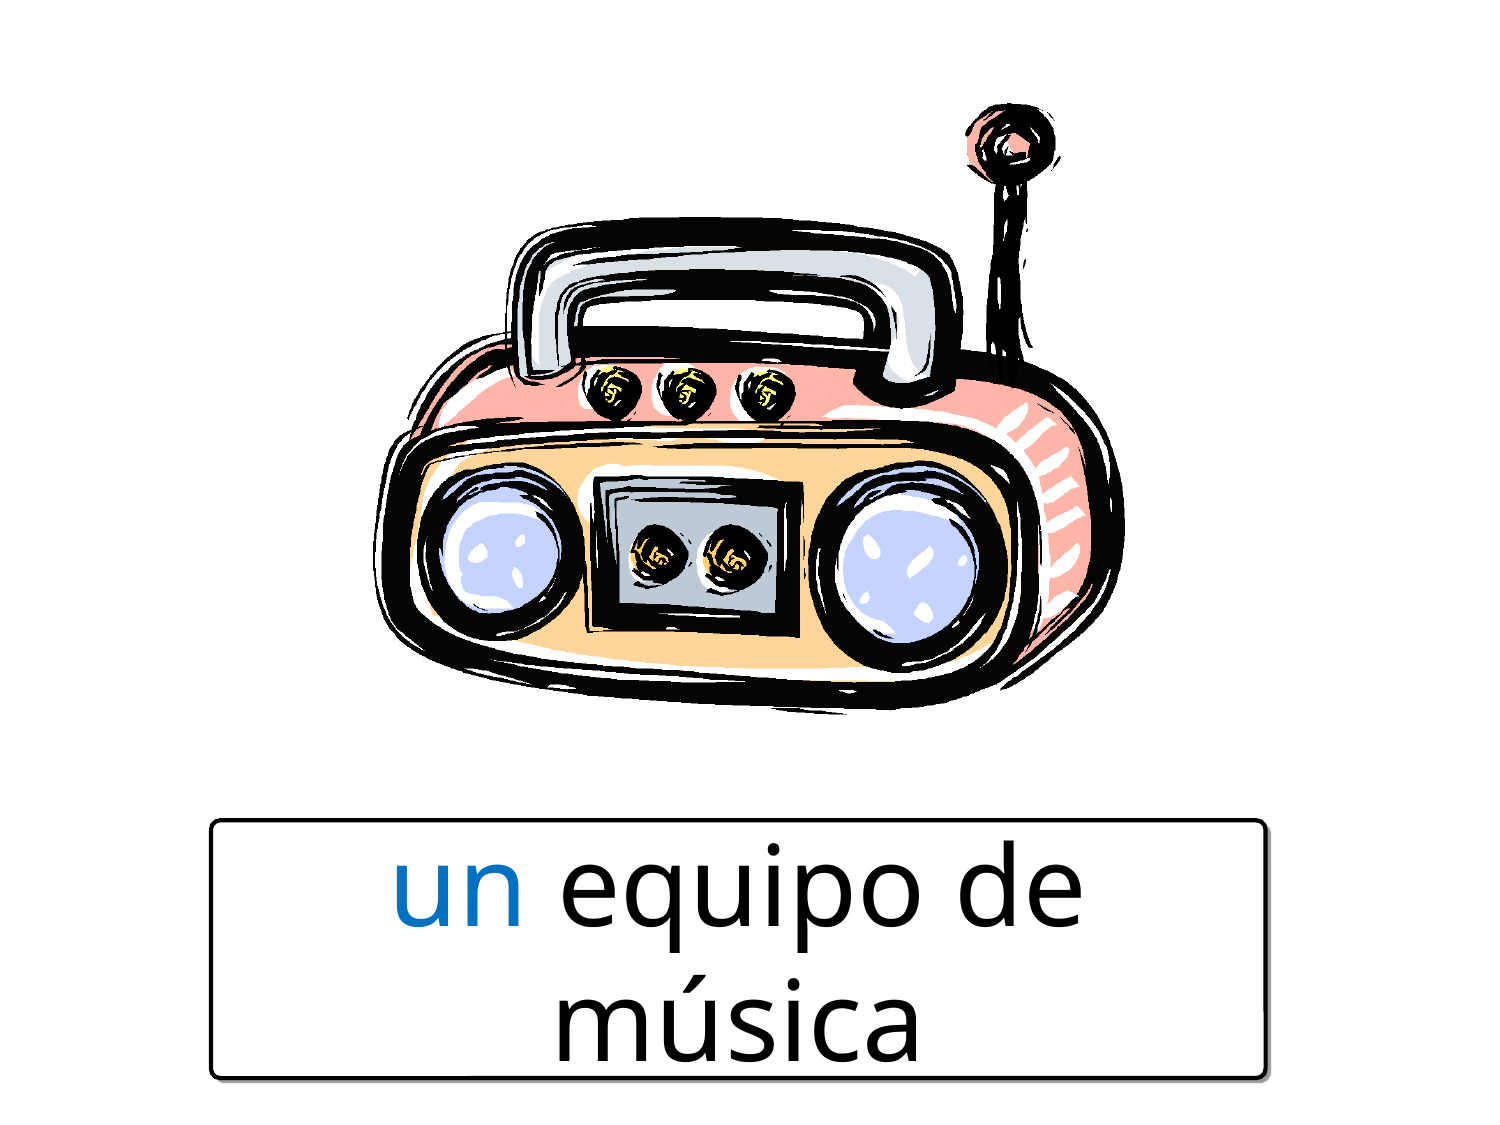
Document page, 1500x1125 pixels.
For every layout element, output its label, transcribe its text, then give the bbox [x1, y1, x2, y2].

picture [363, 93, 1134, 724]
text_box un equipo de música [210, 820, 1266, 1079]
